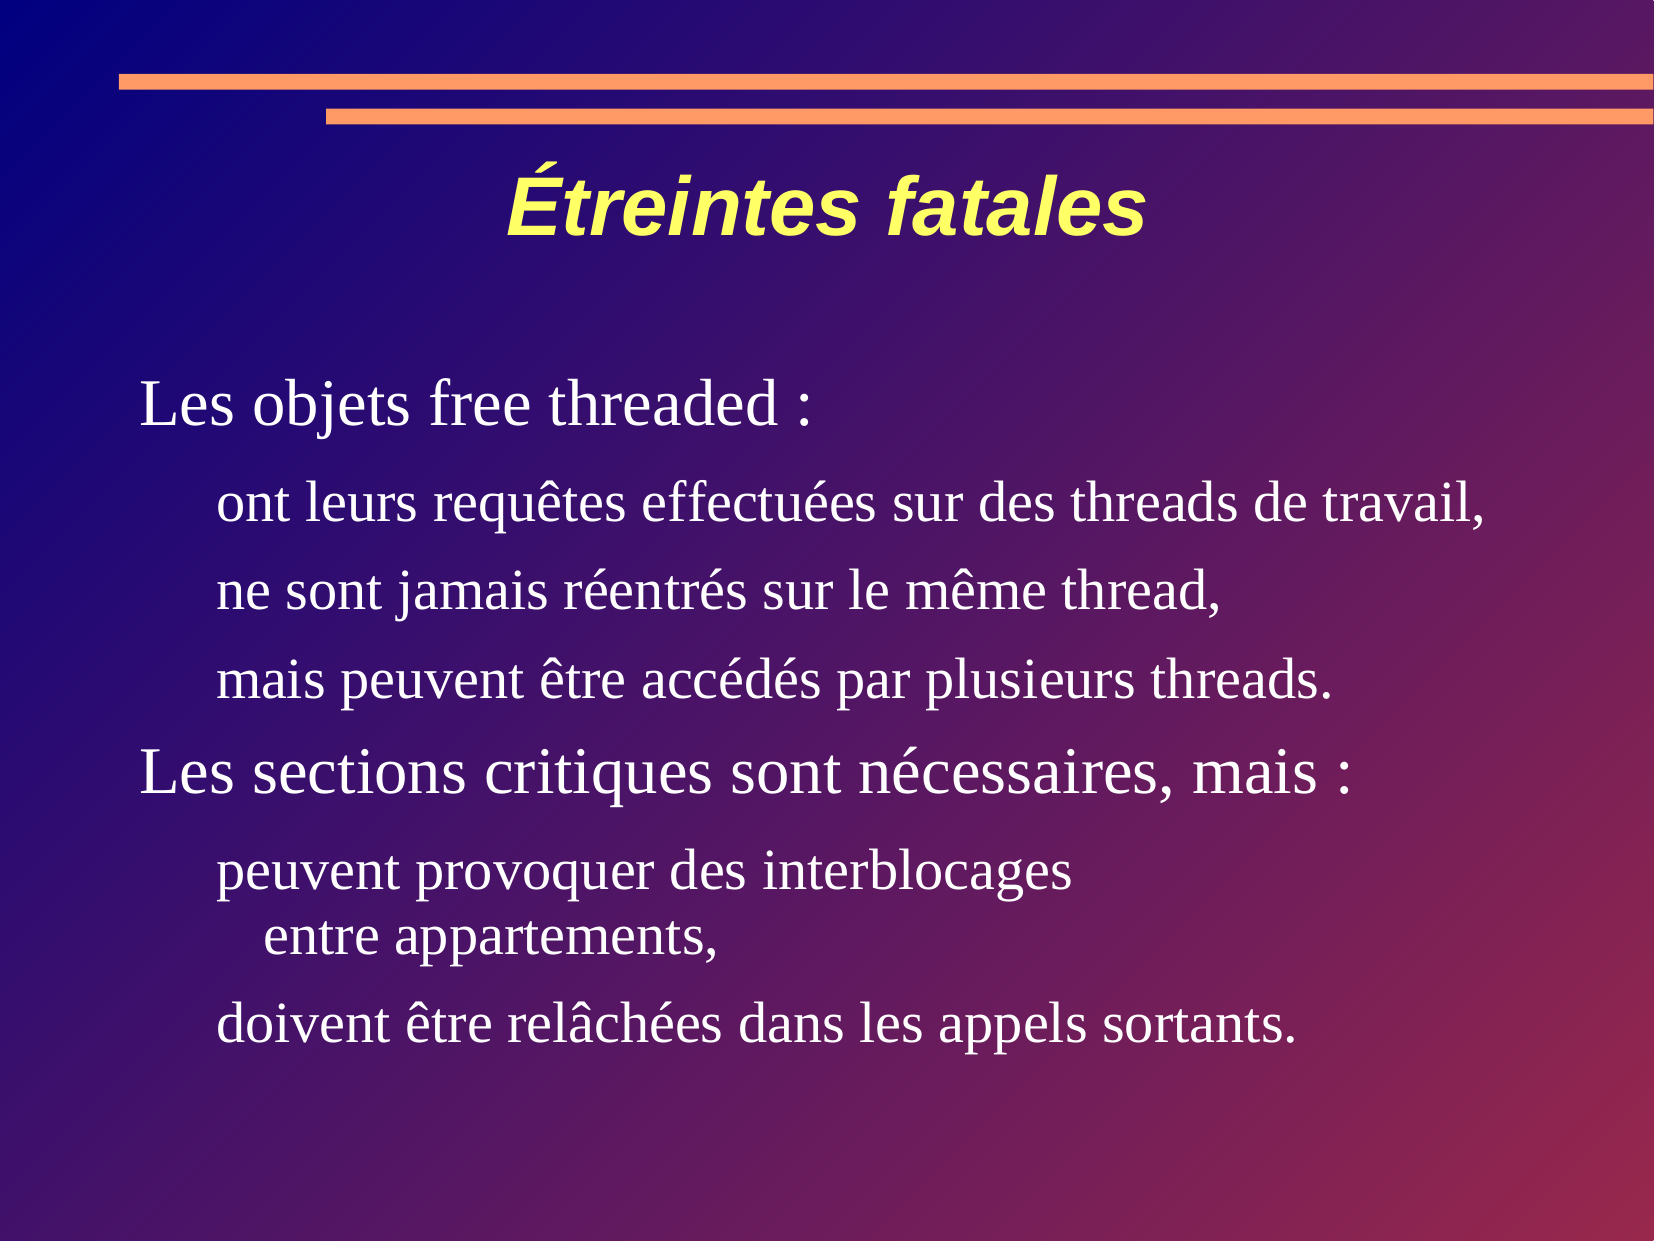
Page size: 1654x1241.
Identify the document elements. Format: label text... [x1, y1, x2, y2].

title Étreintes fatales [121, 102, 1534, 311]
list Les objets free threaded : ont leurs requêtes effectuées sur des threads de travail, ne sont jamais réentrés sur le même thread, mais peuvent être accédés par plusieurs threads. Les sections critiques sont nécessaires, mais : peuvent provoquer des interblocages entre appartements, doivent être relâchées dans les appels sortants. [121, 366, 1575, 1120]
